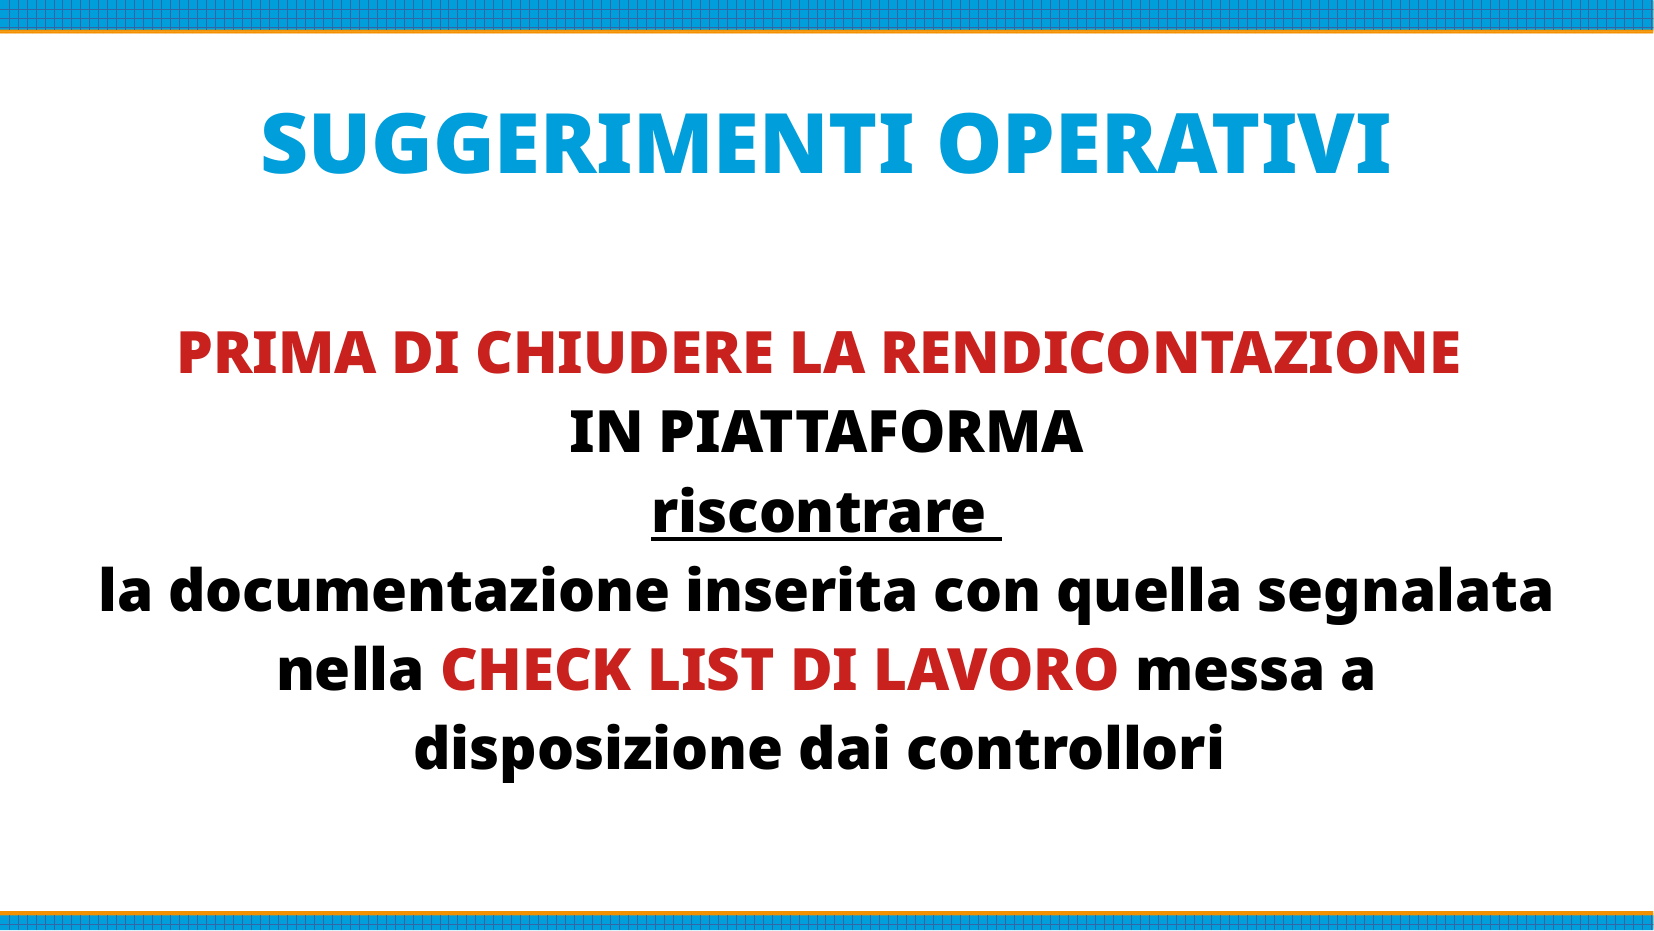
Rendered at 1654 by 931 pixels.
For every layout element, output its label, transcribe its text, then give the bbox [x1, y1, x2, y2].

subtitle SUGGERIMENTI OPERATIVI PRIMA DI CHIUDERE LA RENDICONTAZIONE IN PIATTAFORMA riscontrare la documentazione inserita con quella segnalata nella CHECK LIST DI LAVORO messa a disposizione dai controllori [88, 59, 1565, 813]
